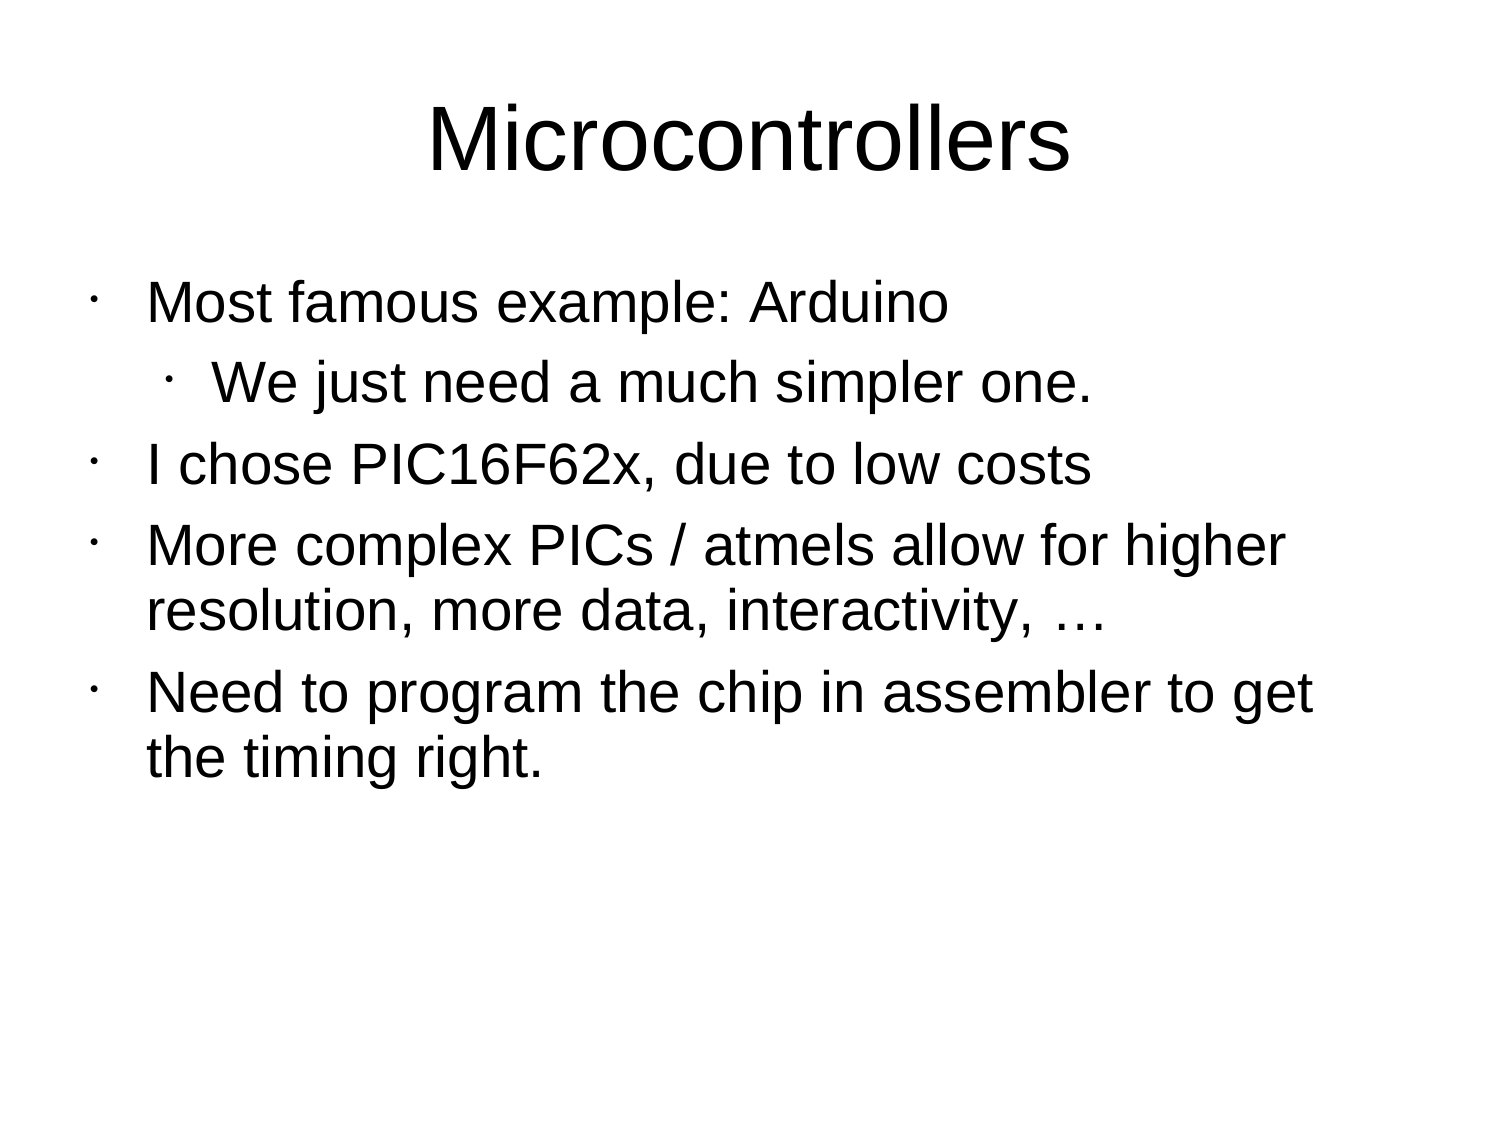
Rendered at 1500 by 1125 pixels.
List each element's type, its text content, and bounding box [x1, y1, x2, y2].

list Most famous example: Arduino We just need a much simpler one. I chose PIC16F62x, due to low costs More complex PICs / atmels allow for higher resolution, more data, interactivity, … Need to program the chip in assembler to get the timing right. [75, 262, 1426, 1005]
title Microcontrollers [75, 37, 1426, 241]
